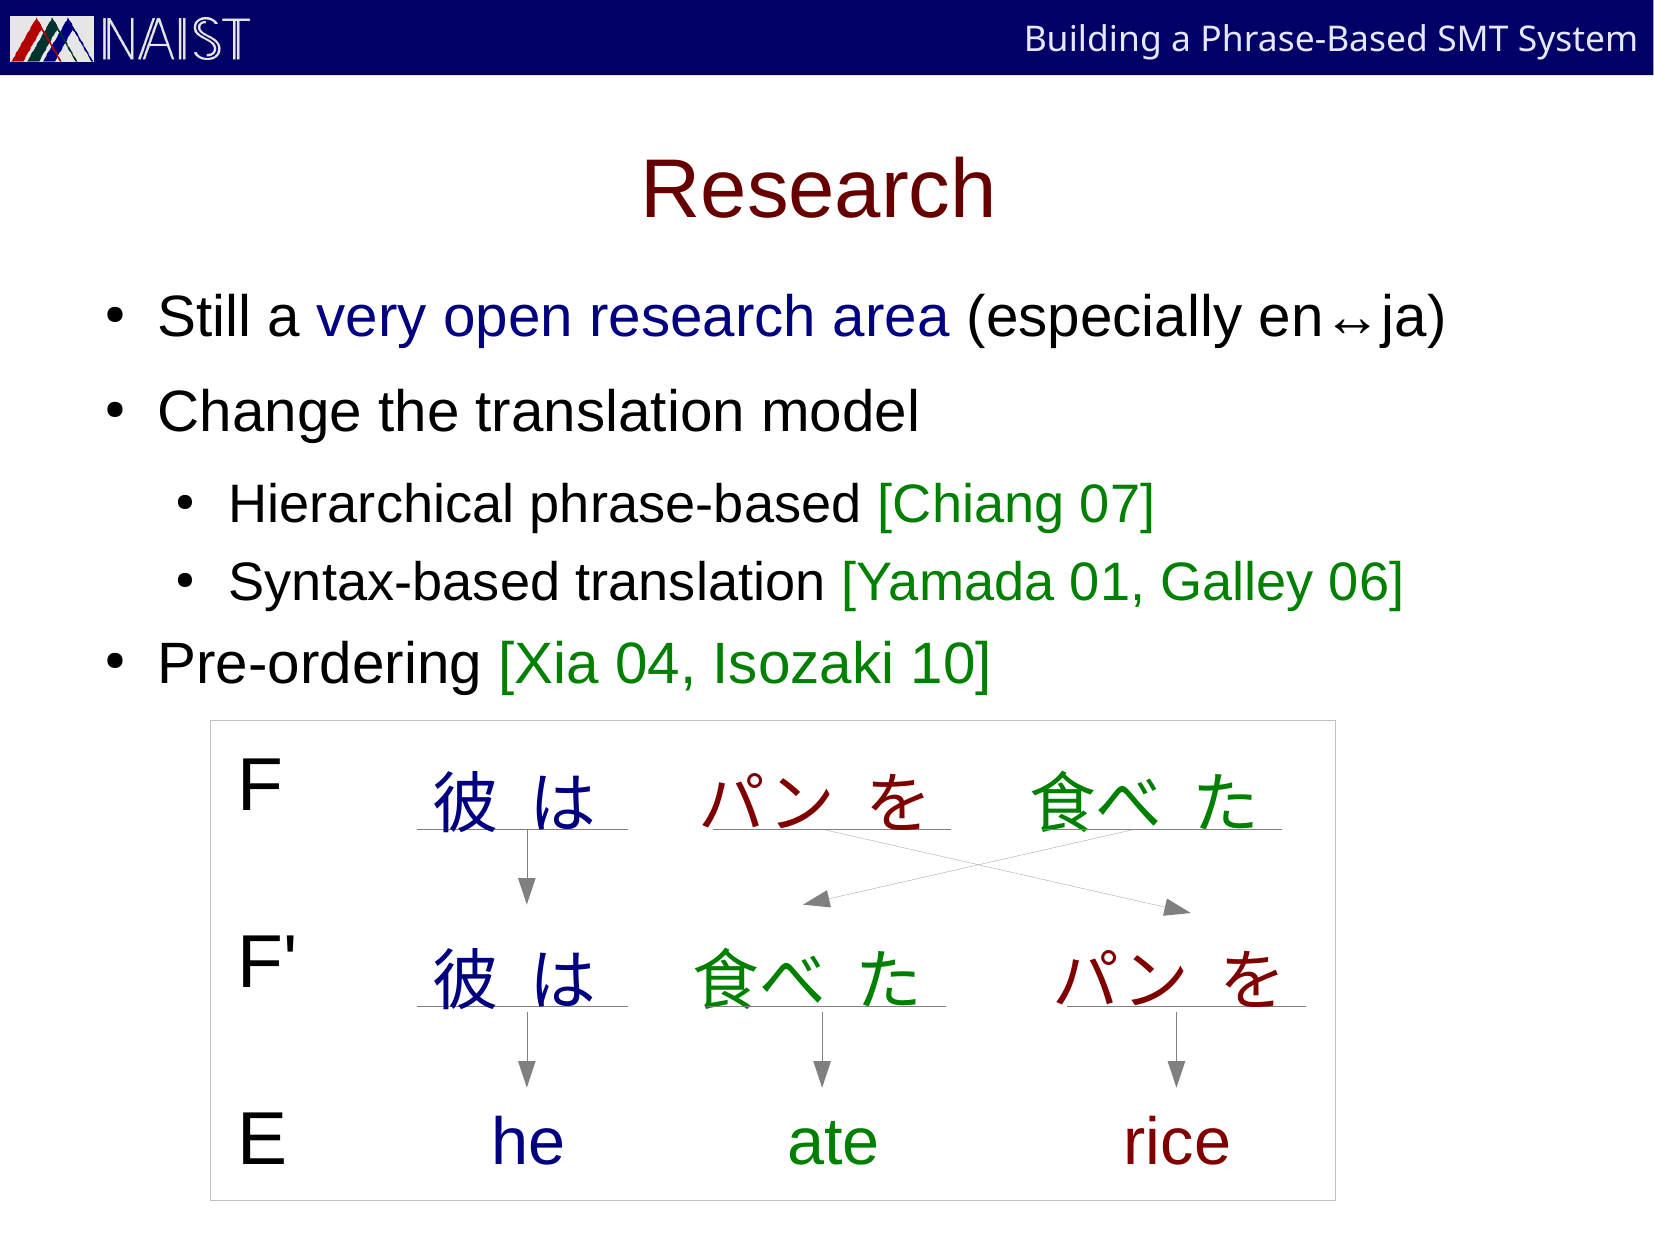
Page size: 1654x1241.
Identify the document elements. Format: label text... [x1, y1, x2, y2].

text_box rice [1109, 1097, 1247, 1187]
text_box パン を [1038, 920, 1335, 1007]
text_box 彼 は [418, 920, 649, 1007]
picture [10, 16, 94, 62]
text_box E [222, 1089, 303, 1189]
text_box he [477, 1097, 582, 1187]
text_box パン を [683, 742, 981, 830]
text_box ate [772, 1097, 896, 1187]
text_box 食べ た [677, 920, 975, 1007]
text_box F' [222, 912, 313, 1012]
title Research [75, 92, 1564, 285]
text_box 食べ た [1014, 742, 1312, 830]
list Still a very open research area (especially en↔ja) Change the translation model Hierarchical phrase-based [Chiang 07] Syntax-based translation [Yamada 01, Galley 06] Pre-ordering [Xia 04, Isozaki 10] [211, 721, 1335, 1103]
text_box F [222, 735, 299, 834]
picture [102, 17, 251, 60]
text_box 彼 は [418, 742, 649, 830]
list Still a very open research area (especially en↔ja) Change the translation model Hierarchical phrase-based [Chiang 07] Syntax-based translation [Yamada 01, Galley 06] Pre-ordering [Xia 04, Isozaki 10] [86, 284, 1576, 1103]
